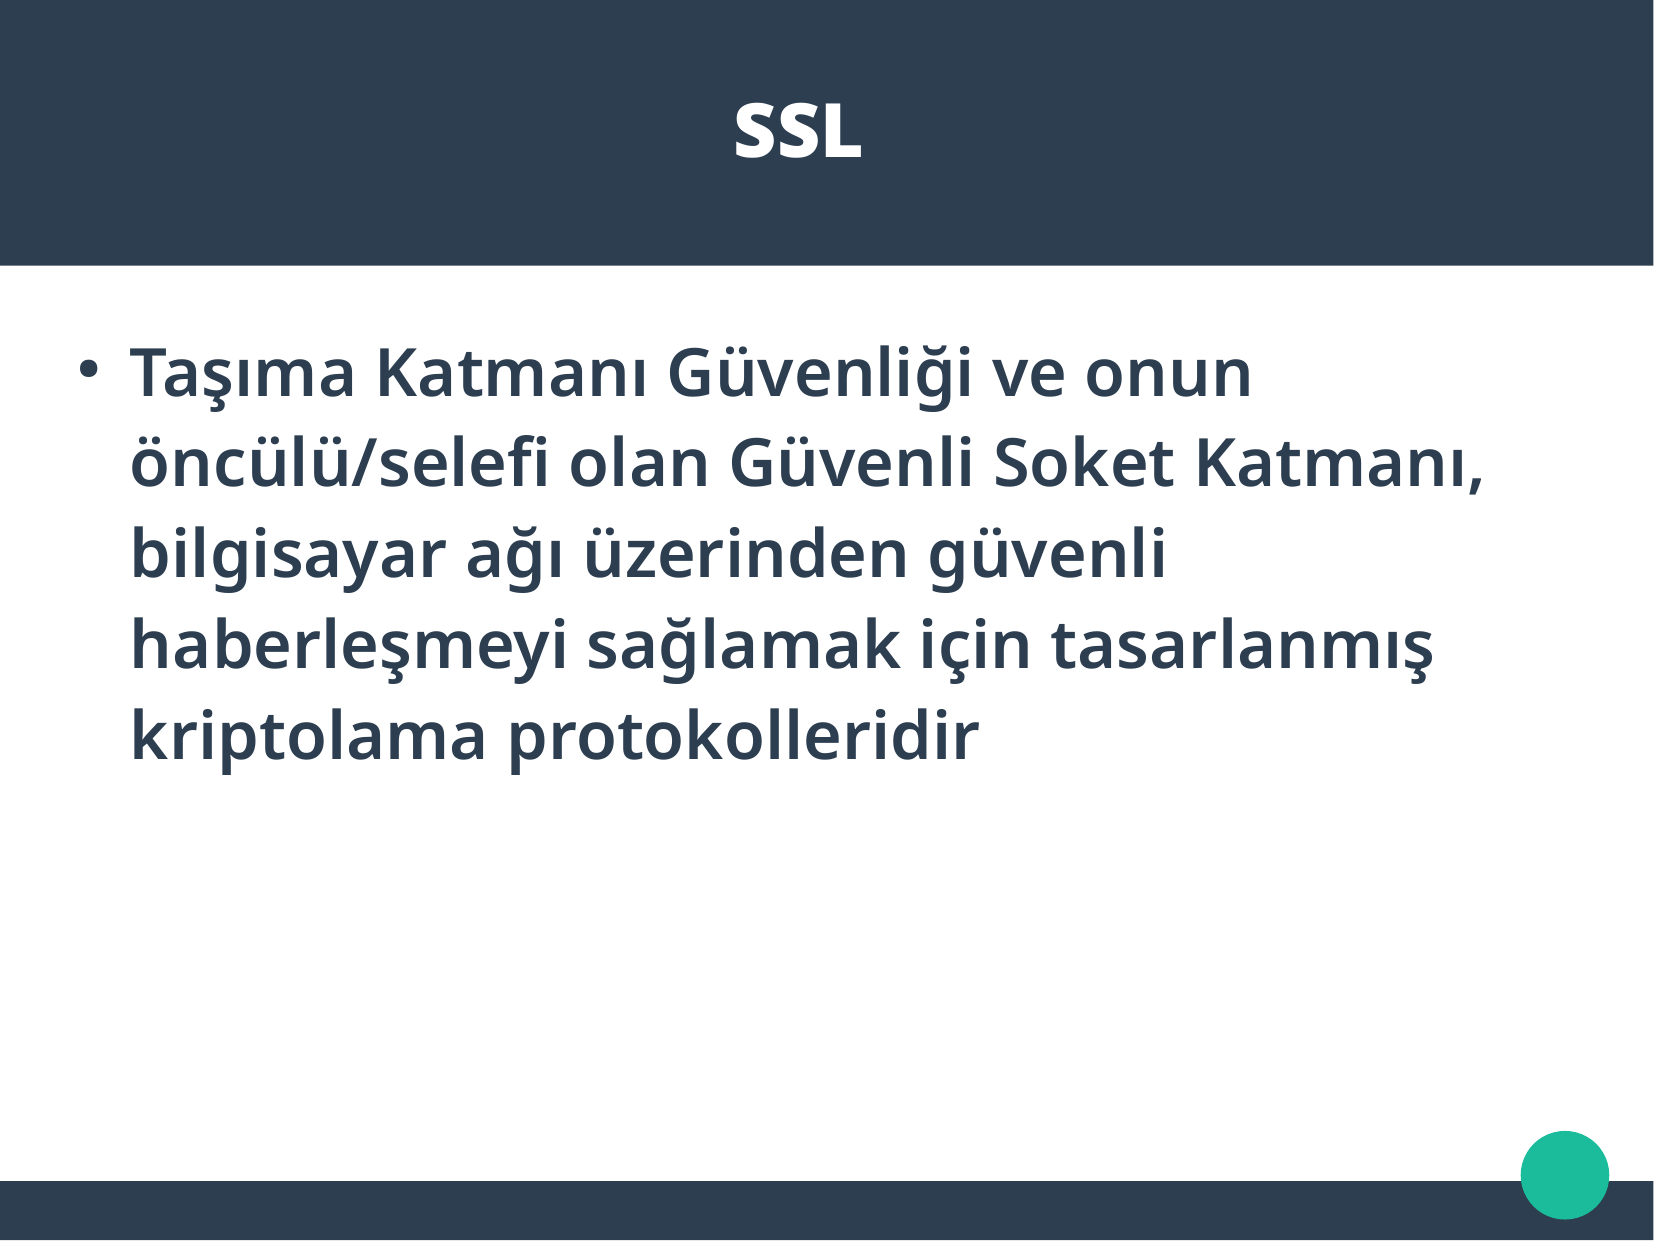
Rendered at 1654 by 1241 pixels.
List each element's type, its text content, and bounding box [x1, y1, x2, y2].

title SSL [59, 49, 1595, 207]
list Taşıma Katmanı Güvenliği ve onun öncülü/selefi olan Güvenli Soket Katmanı, bilgisayar ağı üzerinden güvenli haberleşmeyi sağlamak için tasarlanmış kriptolama protokolleridir [59, 324, 1595, 1152]
